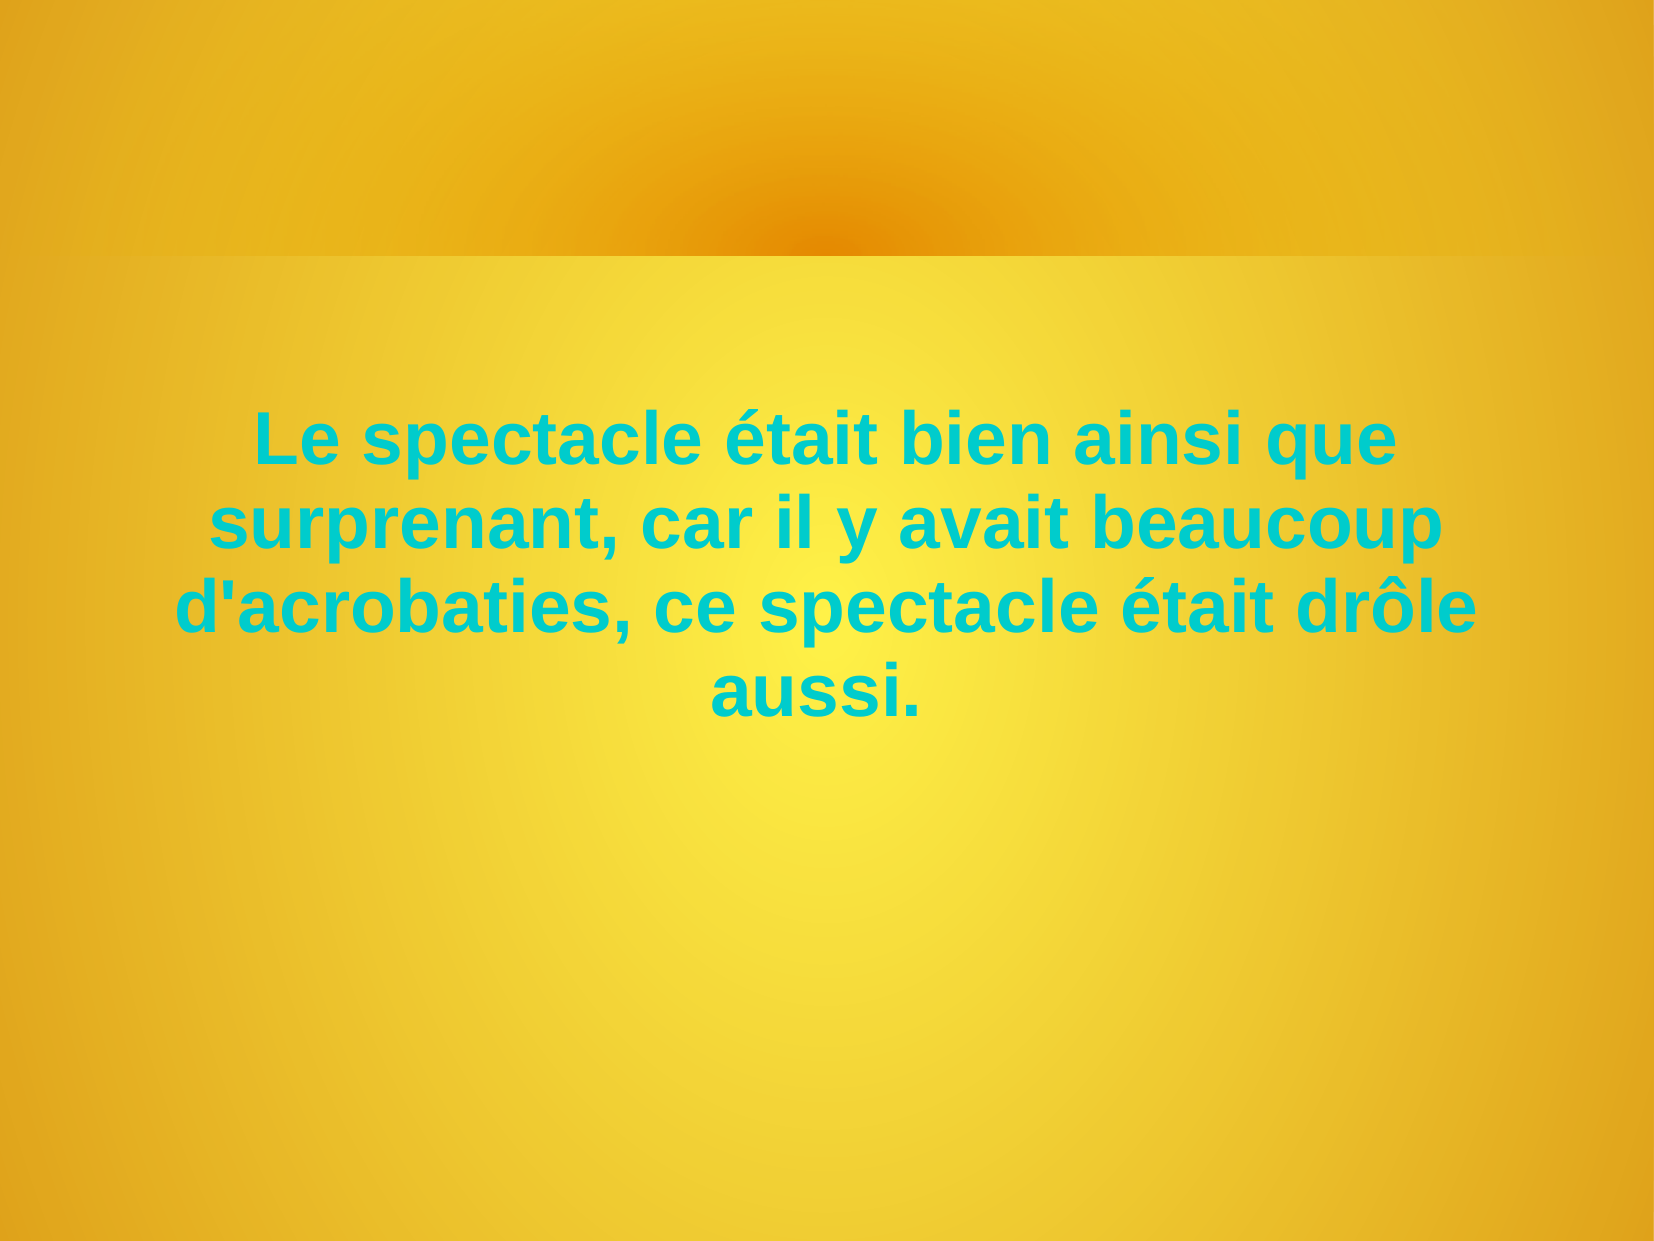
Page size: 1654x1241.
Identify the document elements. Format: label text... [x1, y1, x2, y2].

title Le spectacle était bien ainsi que surprenant, car il y avait beaucoup d'acrobaties, ce spectacle était drôle aussi. [82, 396, 1571, 733]
